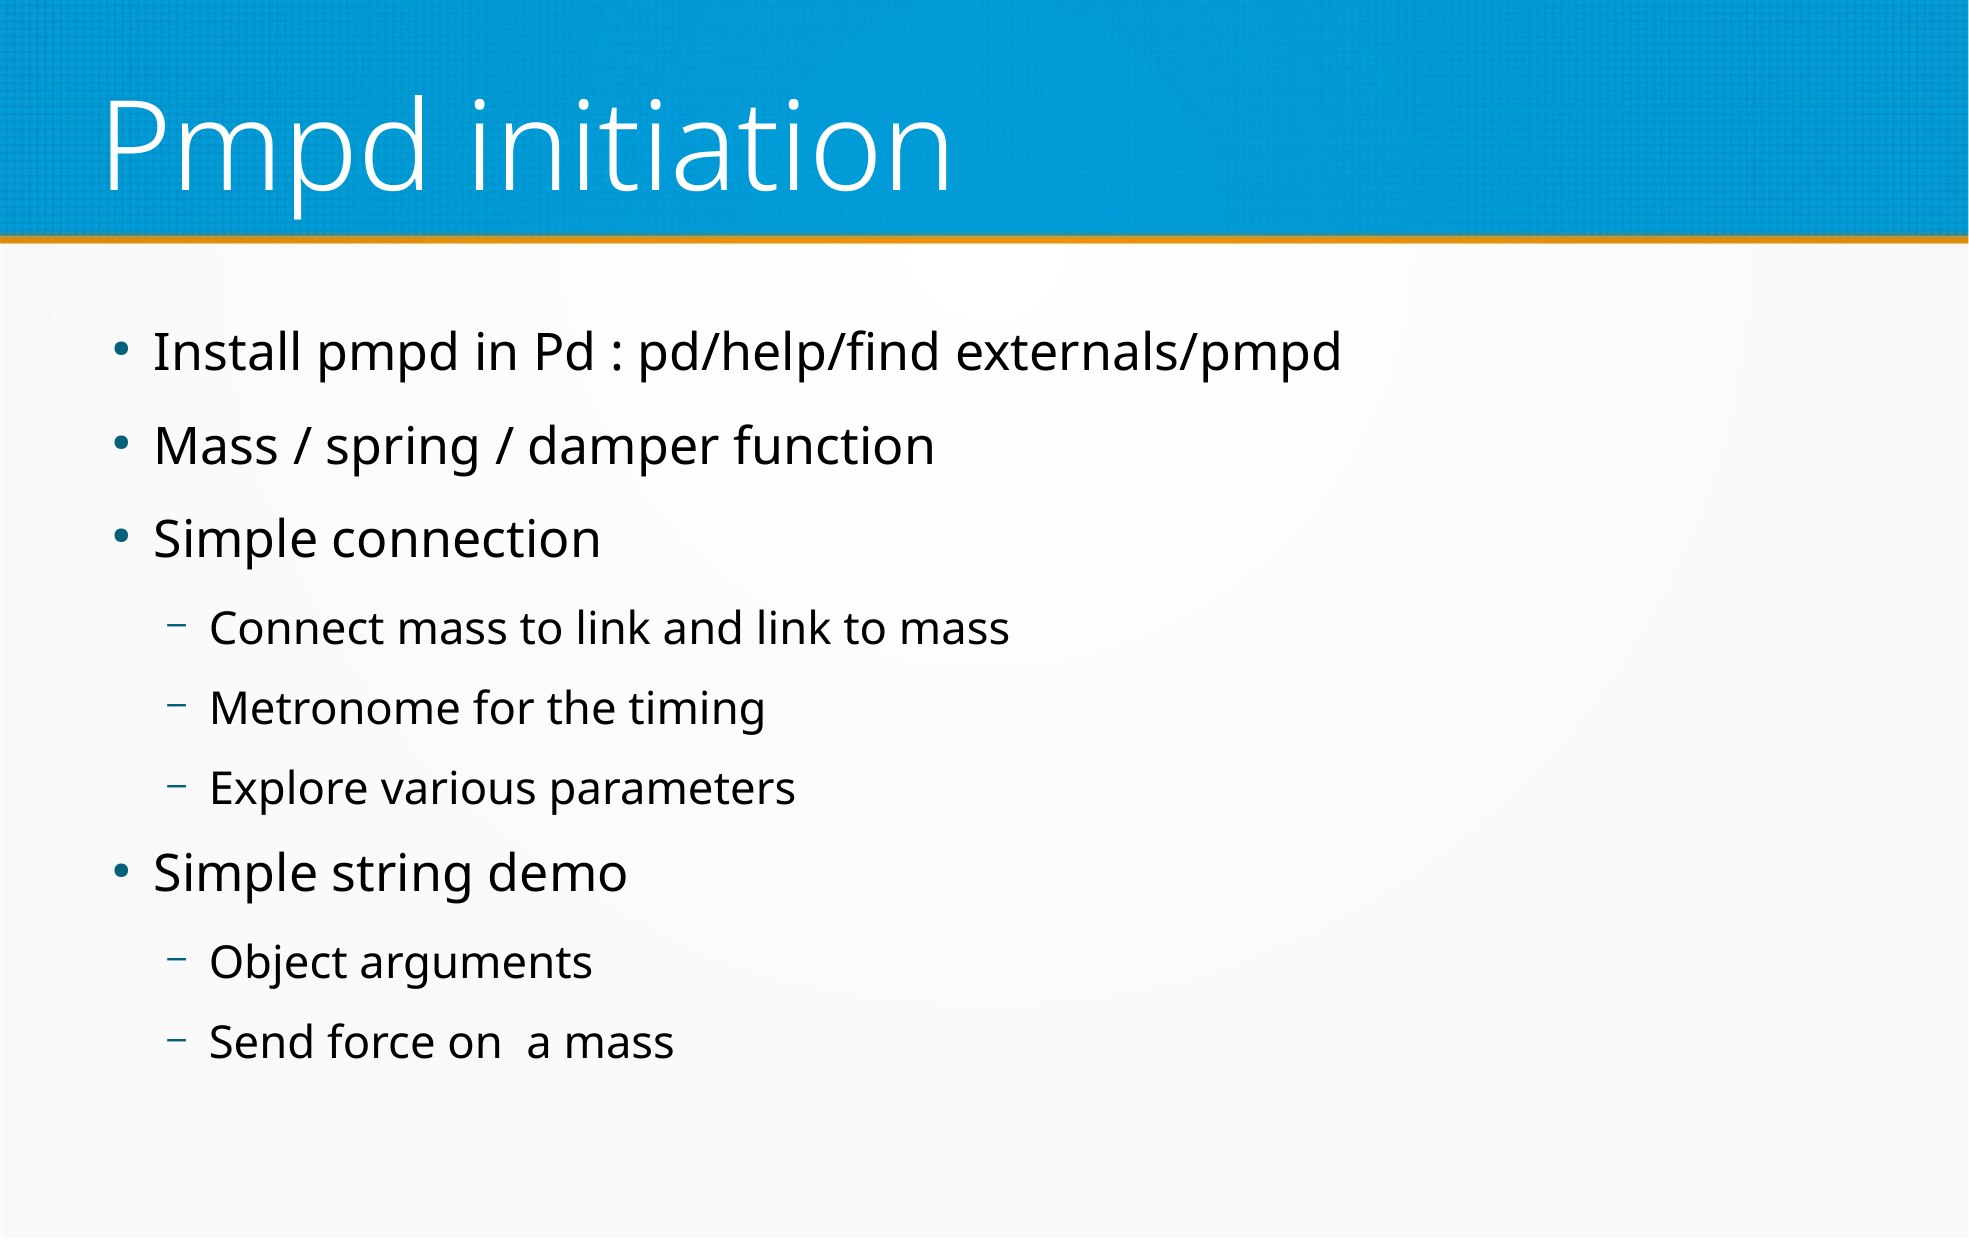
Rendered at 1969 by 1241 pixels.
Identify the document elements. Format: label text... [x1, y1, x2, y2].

picture [0, 233, 1969, 1241]
list Install pmpd in Pd : pd/help/find externals/pmpd Mass / spring / damper function Simple connection Connect mass to link and link to mass Metronome for the timing Explore various parameters Simple string demo Object arguments Send force on a mass [98, 315, 1861, 1081]
title Pmpd initiation [98, 19, 1870, 227]
